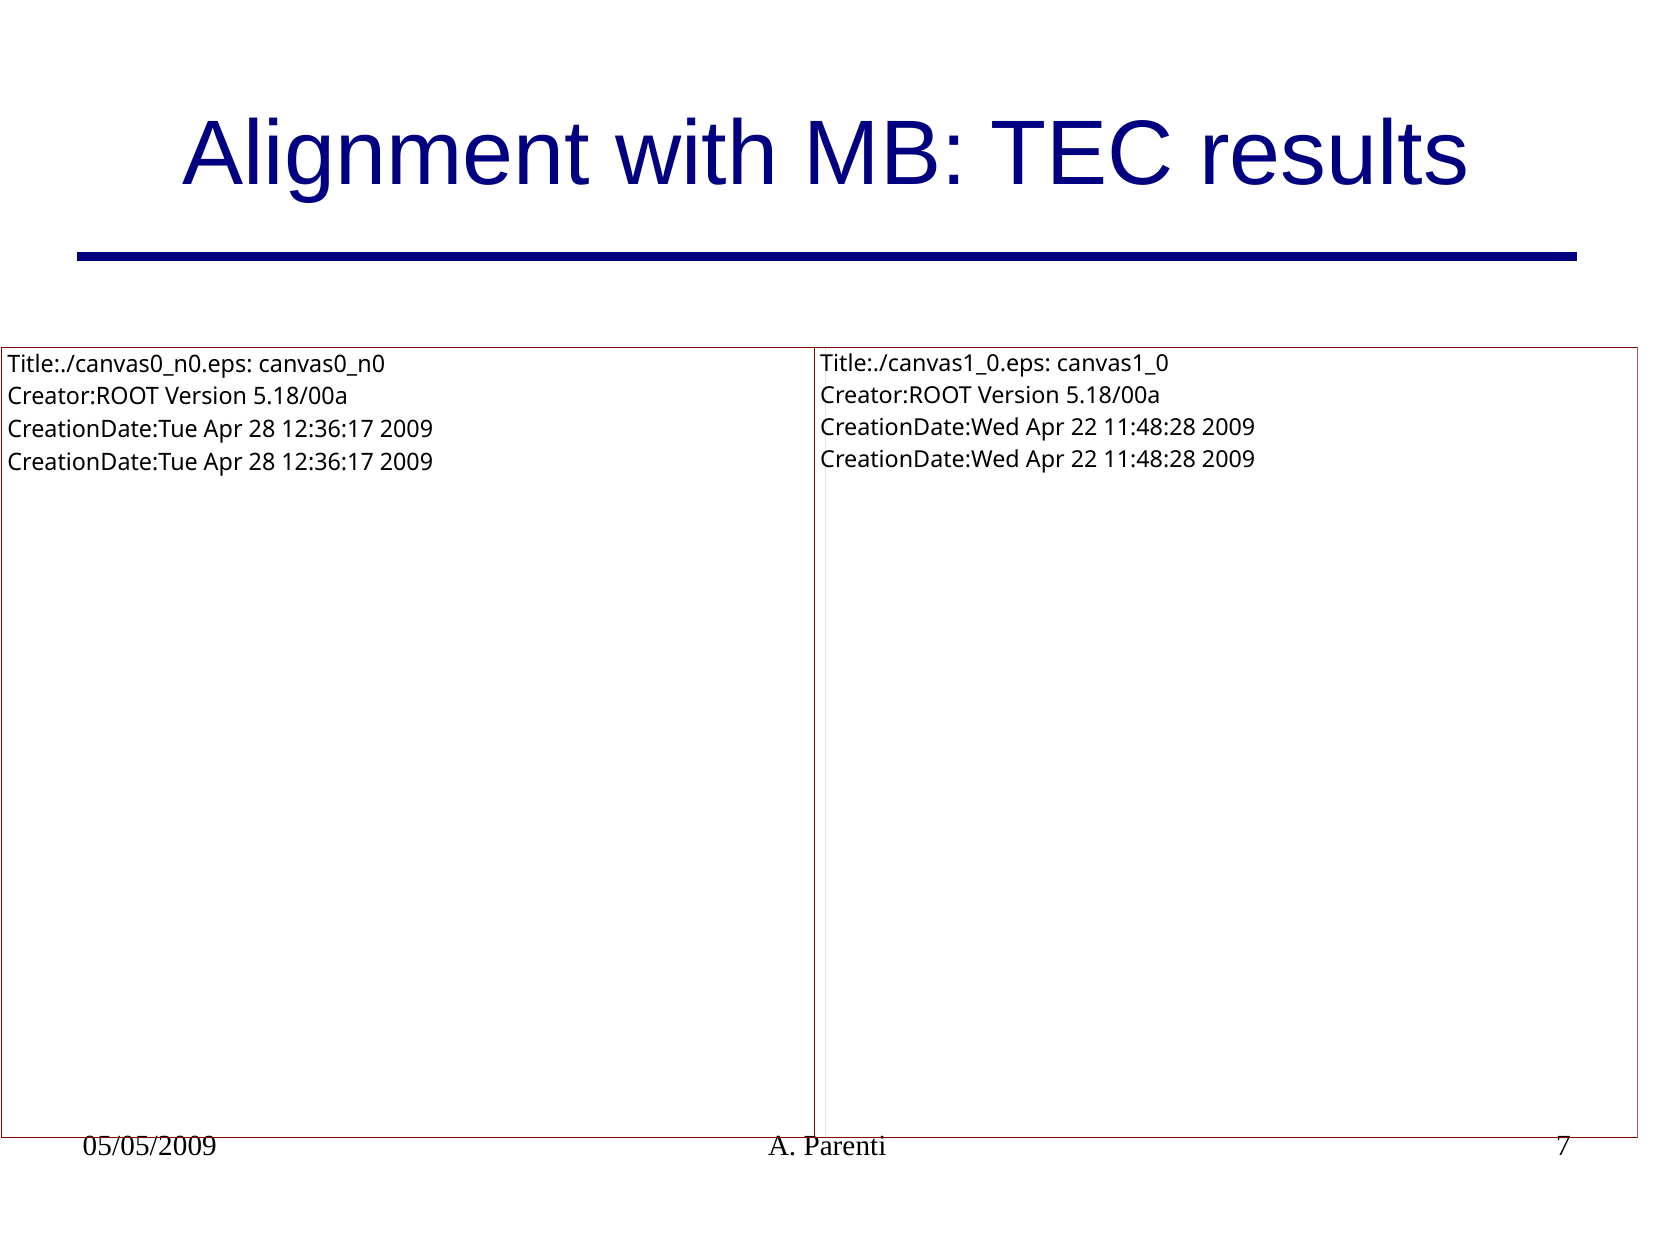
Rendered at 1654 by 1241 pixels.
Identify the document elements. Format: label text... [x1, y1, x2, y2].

picture [0, 345, 1638, 1138]
title Alignment with MB: TEC results [82, 49, 1571, 257]
